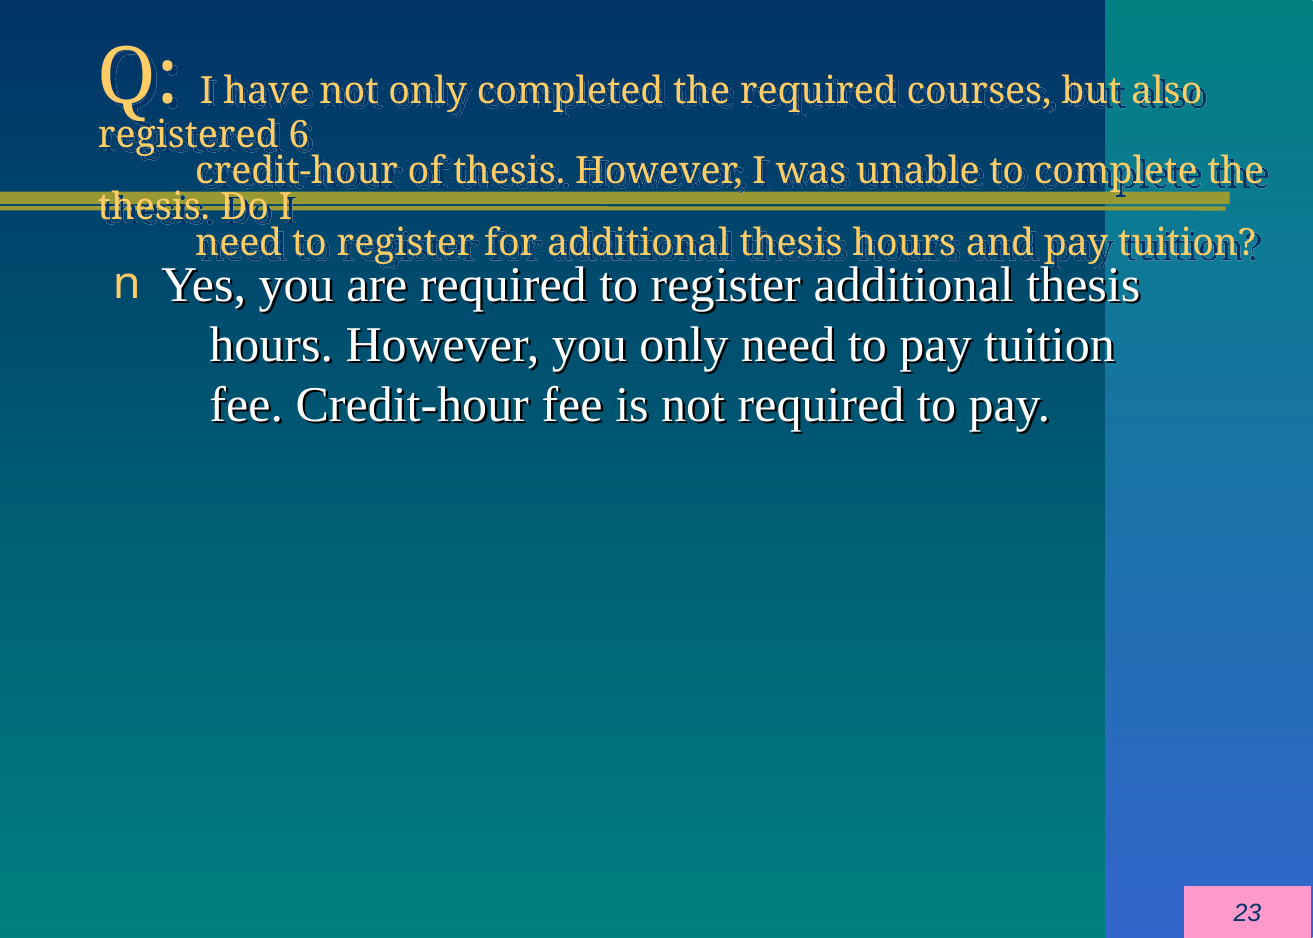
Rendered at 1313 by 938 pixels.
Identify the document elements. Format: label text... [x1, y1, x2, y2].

text_box [1205, 244, 1213, 258]
list Yes, you are required to register additional thesis hours. However, you only need to pay tuition fee. Credit-hour fee is not required to pay. [99, 244, 1201, 844]
text_box 23 [1185, 887, 1310, 937]
title Q: I have not only completed the required courses, but also registered 6 credit-hour of thesis. However, I was unable to complete the thesis. Do I need to register for additional thesis hours and pay tuition? [84, 36, 1280, 188]
text_box [1105, 0, 1313, 938]
text_box [1204, 243, 1208, 253]
text_box [1198, 237, 1207, 244]
